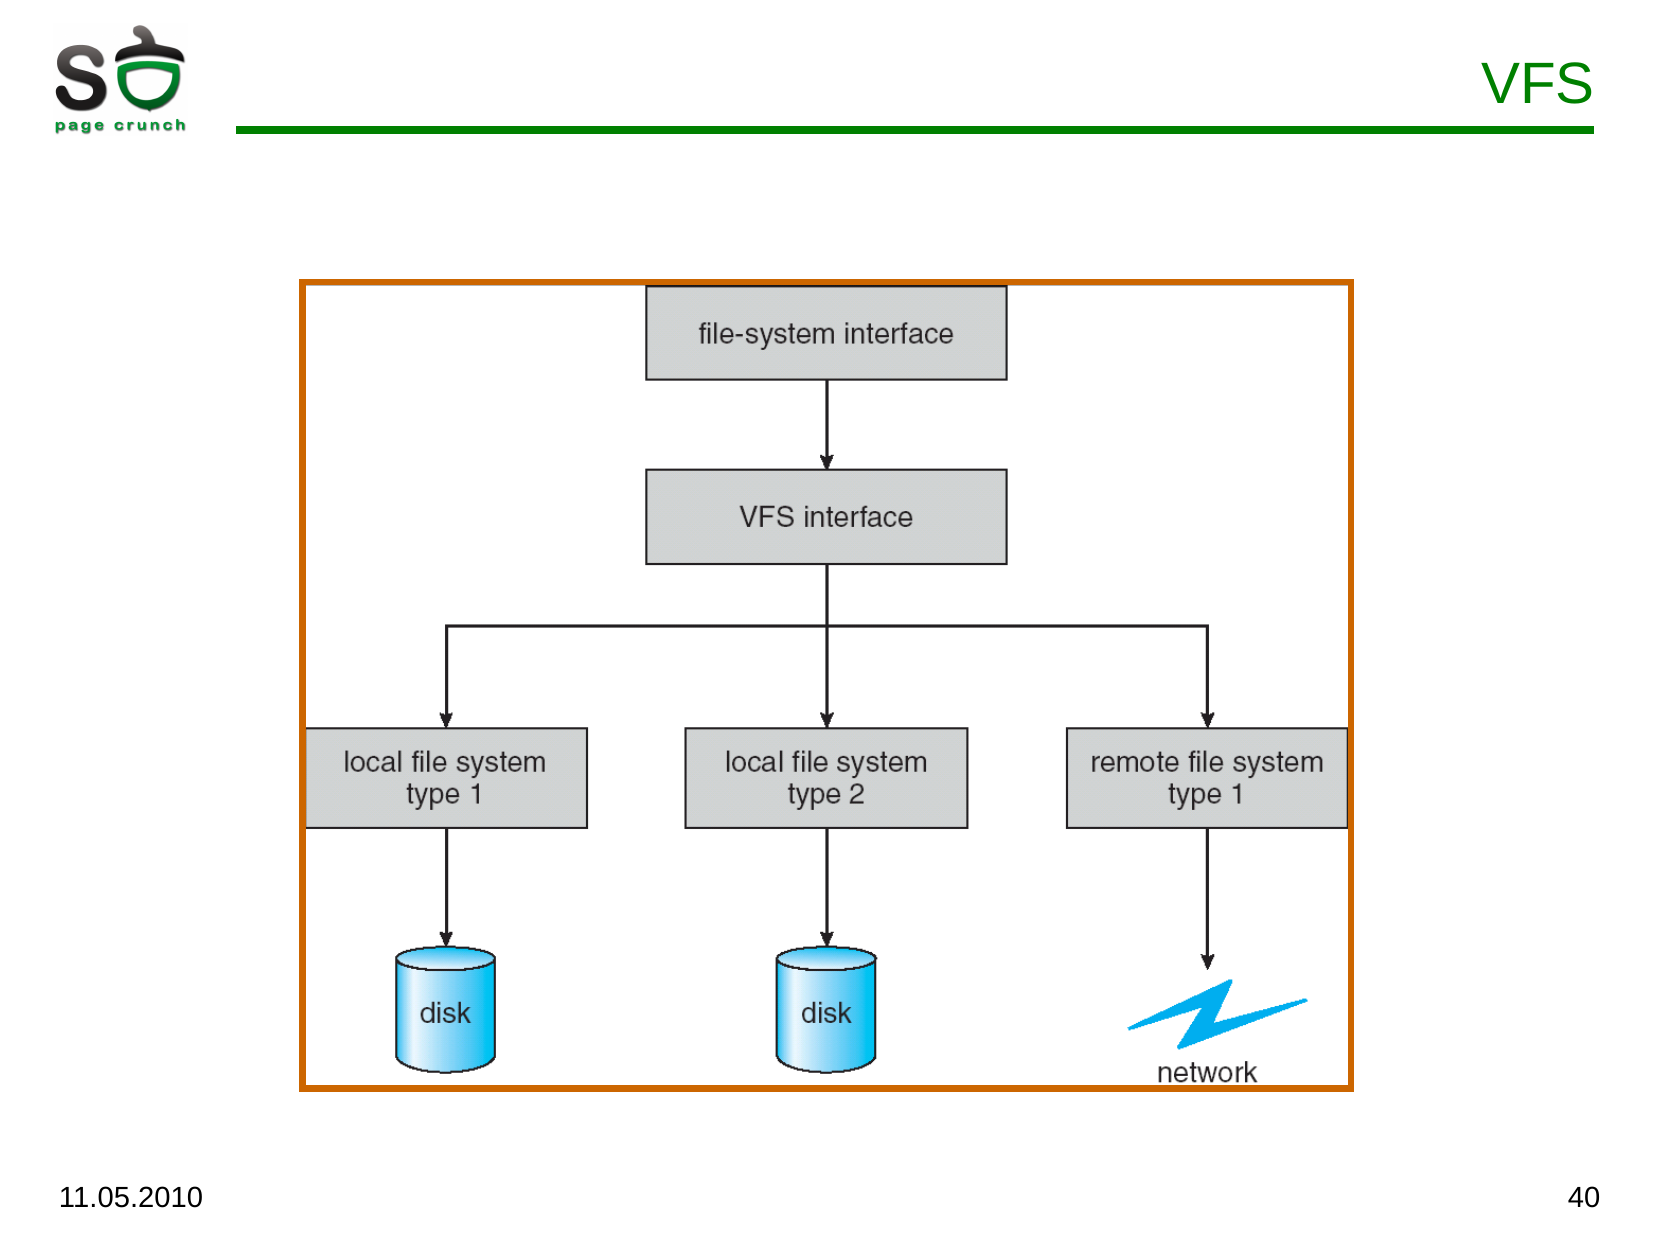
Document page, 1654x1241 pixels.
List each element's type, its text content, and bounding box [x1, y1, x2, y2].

title VFS [236, 49, 1595, 119]
picture [305, 285, 1348, 1086]
picture [53, 23, 188, 136]
